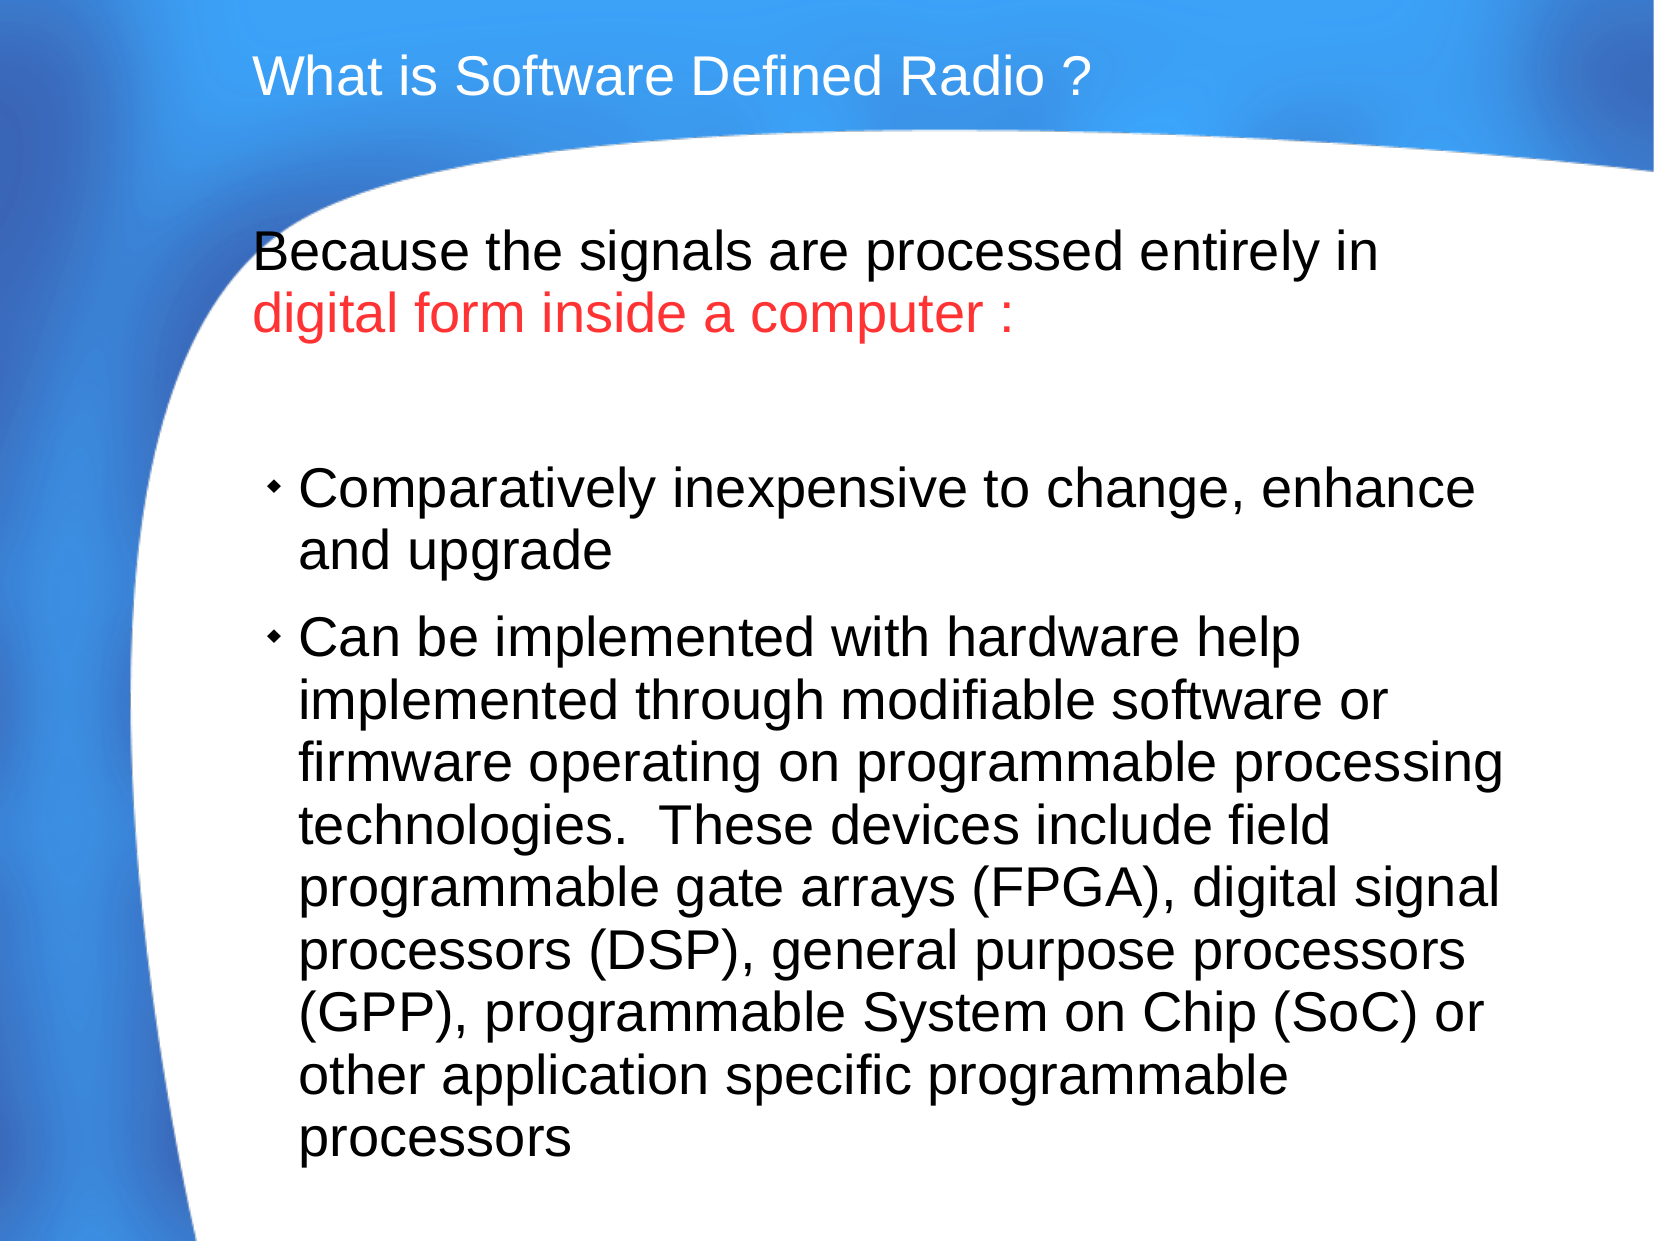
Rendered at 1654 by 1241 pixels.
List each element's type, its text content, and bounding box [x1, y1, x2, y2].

picture [0, 0, 1654, 1241]
list What is Software Defined Radio ? Because the signals are processed entirely in digital form inside a computer : Comparatively inexpensive to change, enhance and upgrade Can be implemented with hardware help implemented through modifiable software or firmware operating on programmable processing technologies. These devices include field programmable gate arrays (FPGA), digital signal processors (DSP), general purpose processors (GPP), programmable System on Chip (SoC) or other application specific programmable processors [252, 45, 1535, 1171]
